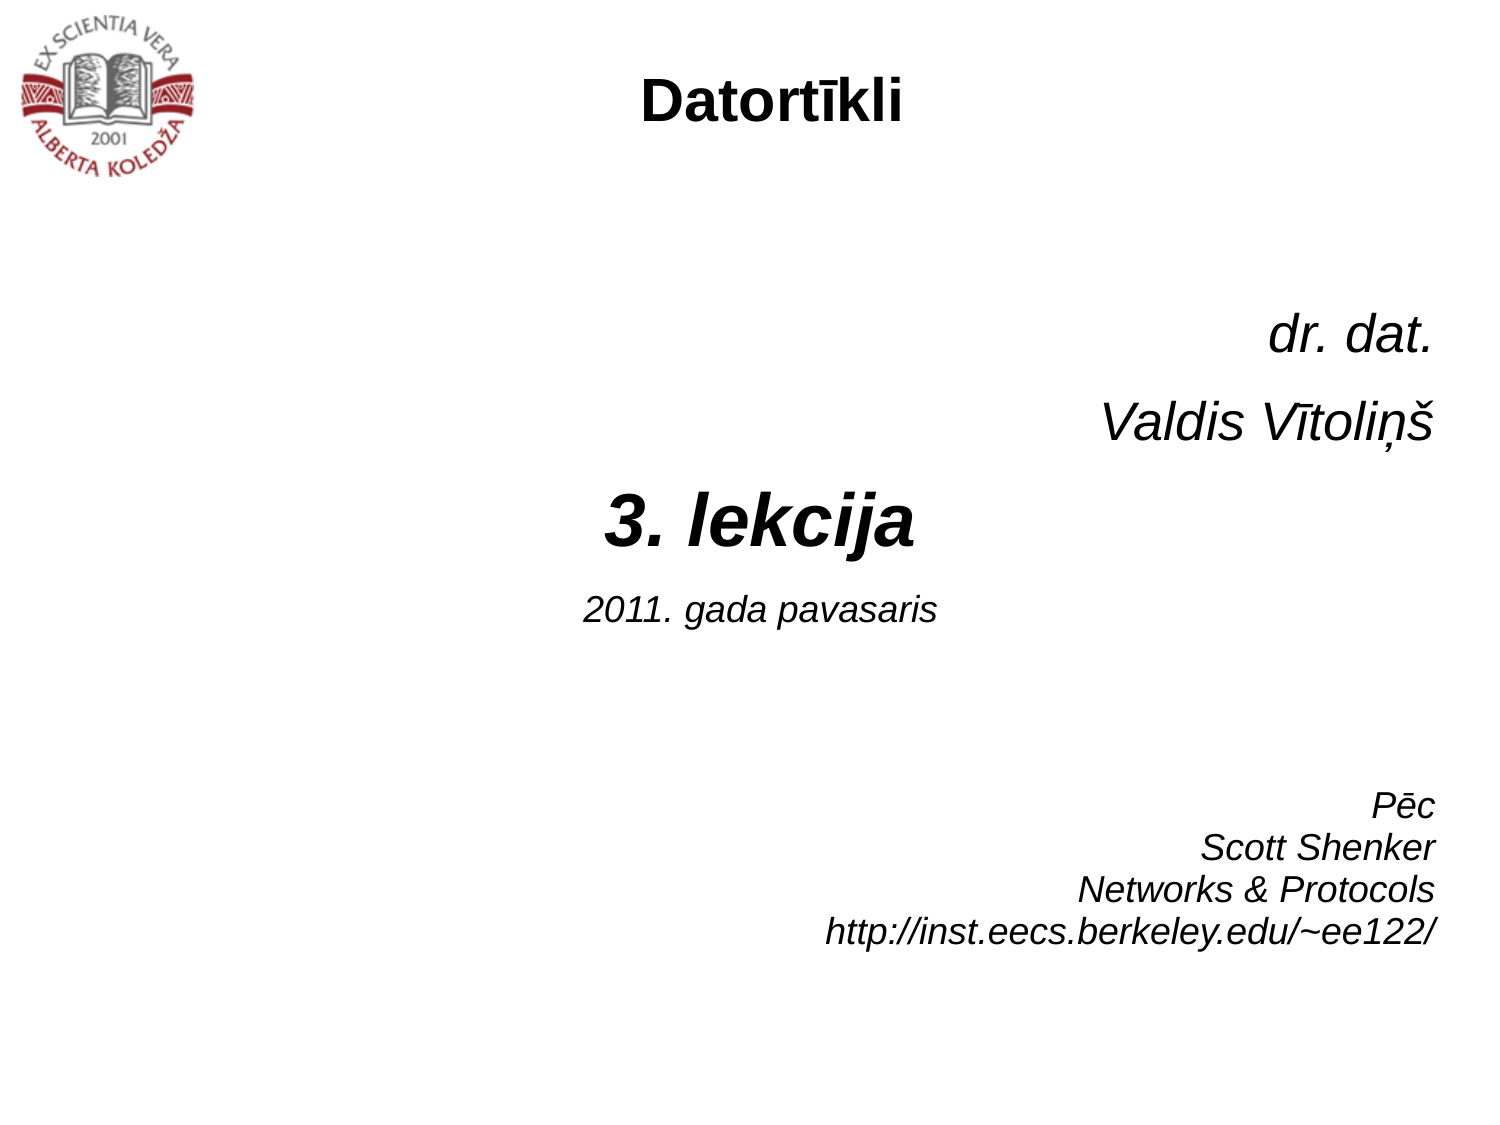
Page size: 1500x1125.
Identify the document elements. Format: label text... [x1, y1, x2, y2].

list dr. dat. Valdis Vītoliņš 3. lekcija 2011. gada pavasaris Pēc Scott Shenker Networks & Protocols http://inst.eecs.berkeley.edu/~ee122/ [85, 216, 1436, 1035]
title Datortīkli [187, 44, 1359, 150]
picture [21, 15, 194, 177]
